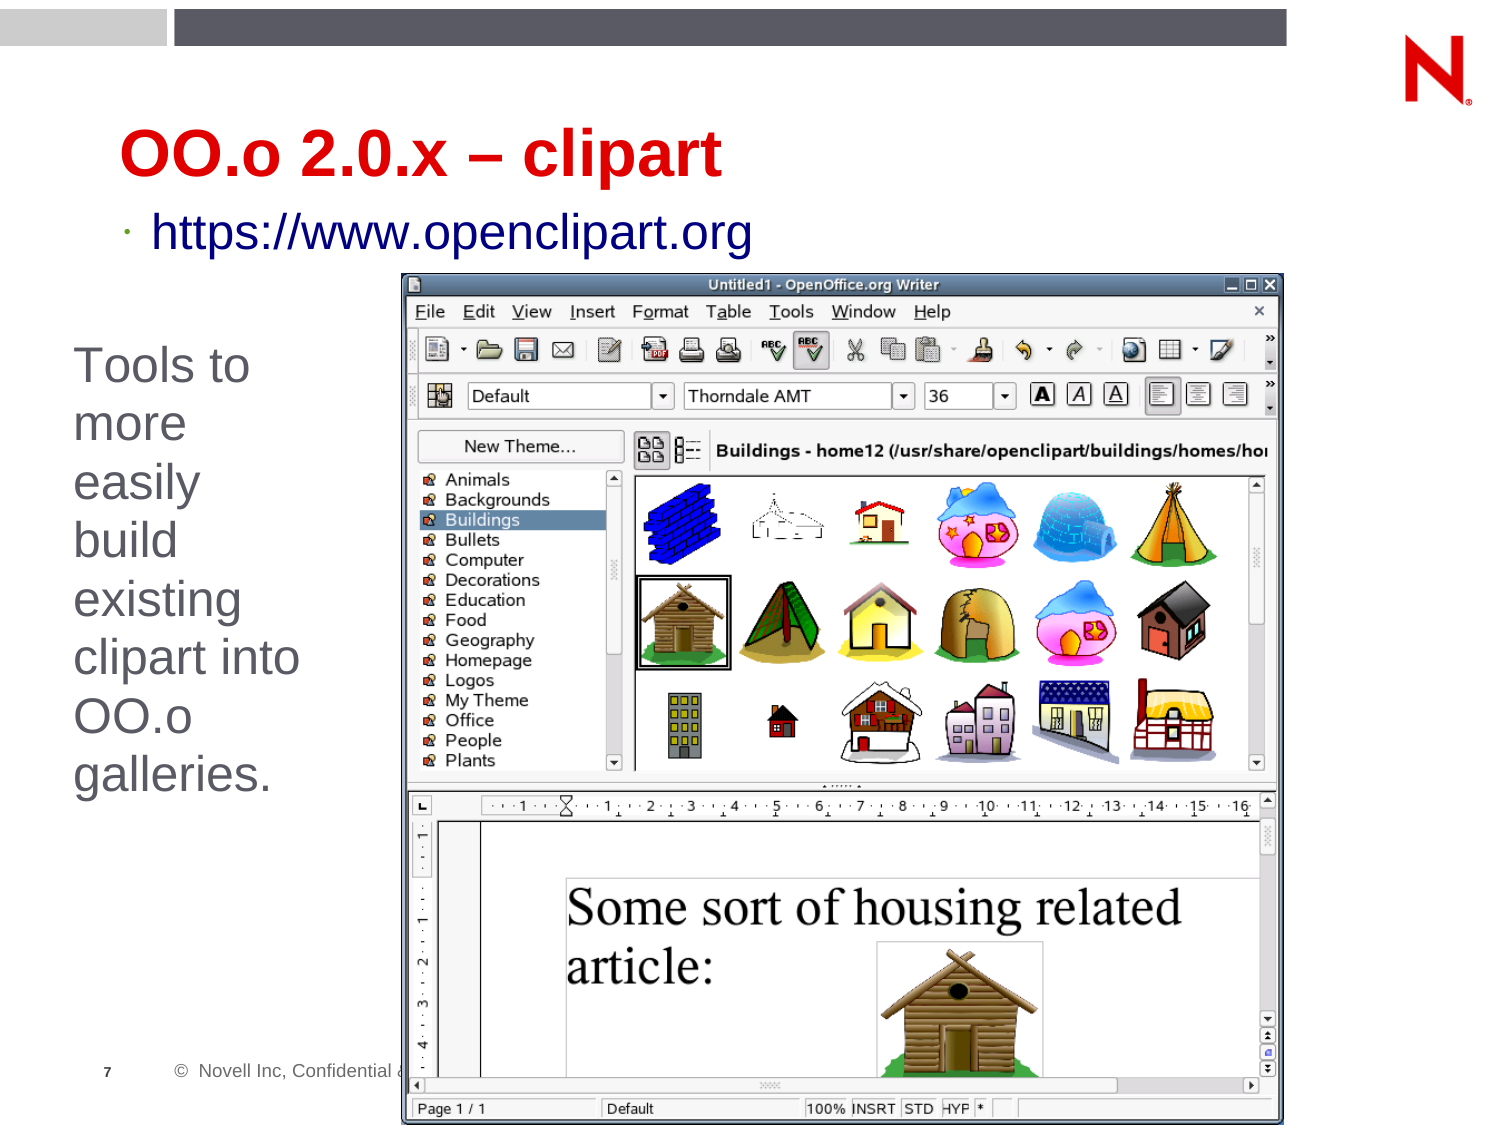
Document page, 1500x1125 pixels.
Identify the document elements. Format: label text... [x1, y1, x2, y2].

picture [401, 273, 1284, 1125]
picture [1403, 32, 1473, 107]
title OO.o 2.0.x – clipart [119, 106, 1252, 201]
list https://www.openclipart.org [123, 201, 1448, 951]
text_box Tools to more easily build existing clipart into OO.o galleries. [73, 334, 320, 800]
